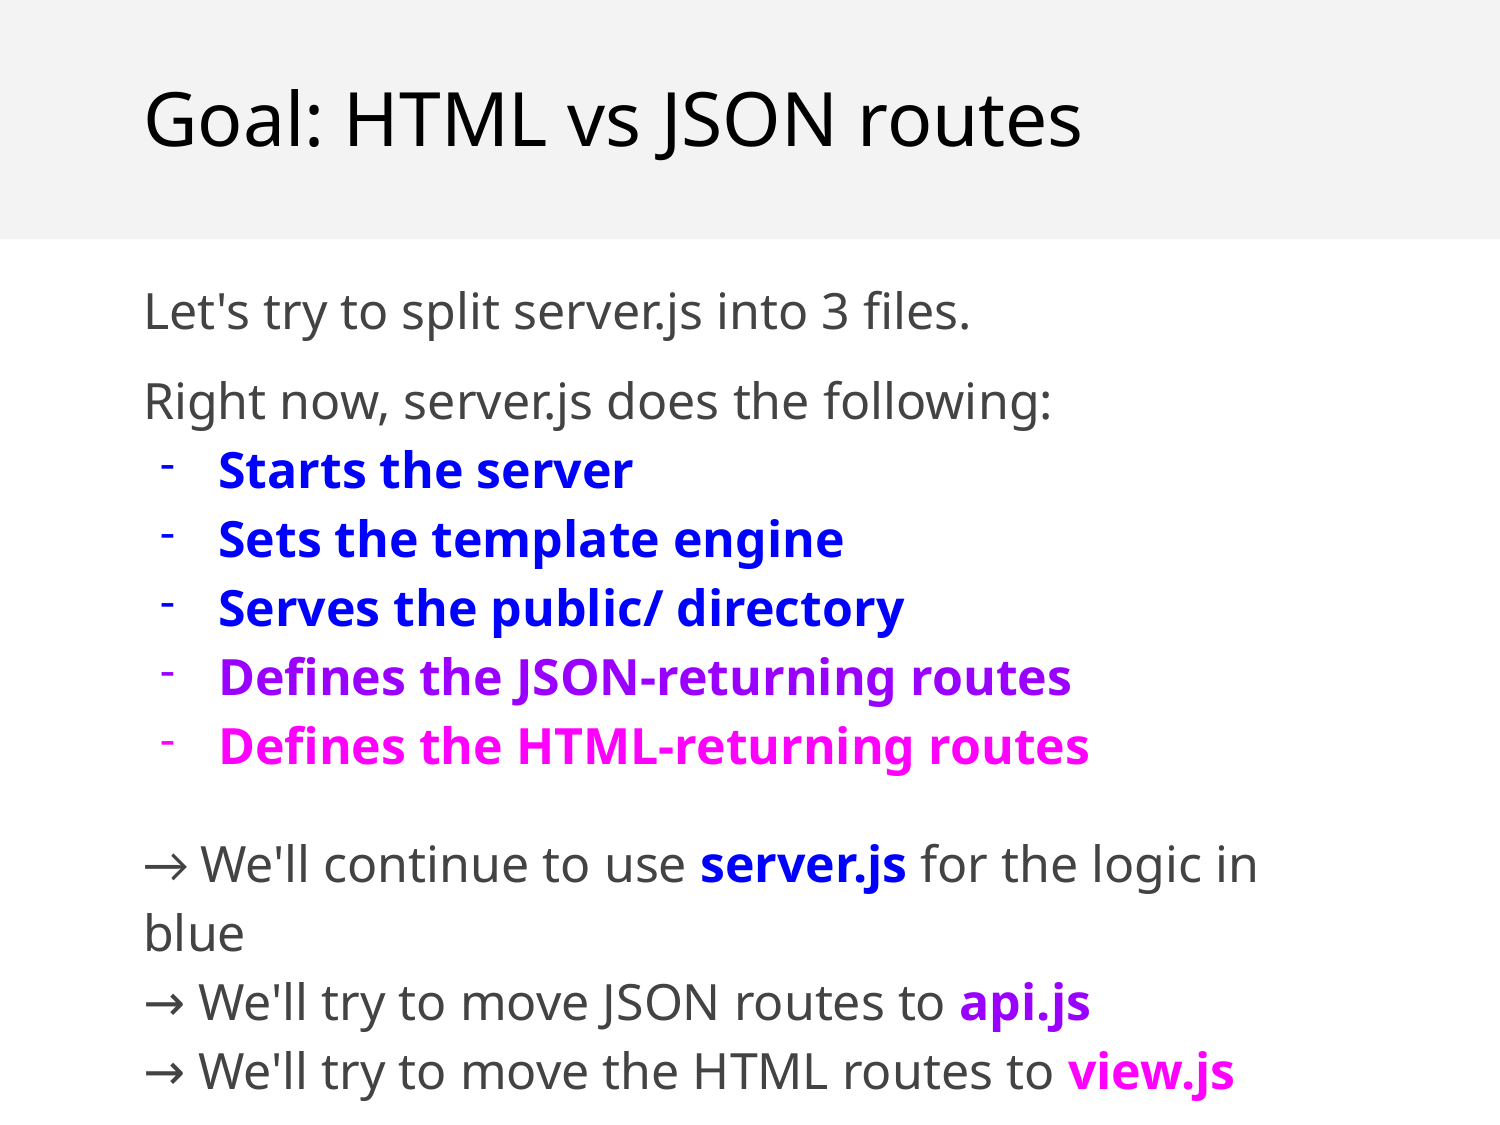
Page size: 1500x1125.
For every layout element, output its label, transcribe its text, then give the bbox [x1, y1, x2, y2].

title Goal: HTML vs JSON routes [128, 56, 1372, 183]
list Let's try to split server.js into 3 files. Right now, server.js does the following: Starts the server Sets the template engine Serves the public/ directory Defines the JSON-returning routes Defines the HTML-returning routes [128, 1003, 1372, 1091]
list Let's try to split server.js into 3 files. Right now, server.js does the following: Starts the server Sets the template engine Serves the public/ directory Defines the JSON-returning routes Defines the HTML-returning routes [128, 255, 1372, 808]
list → We'll continue to use server.js for the logic in blue → We'll try to move JSON routes to api.js → We'll try to move the HTML routes to view.js [128, 808, 1372, 1003]
